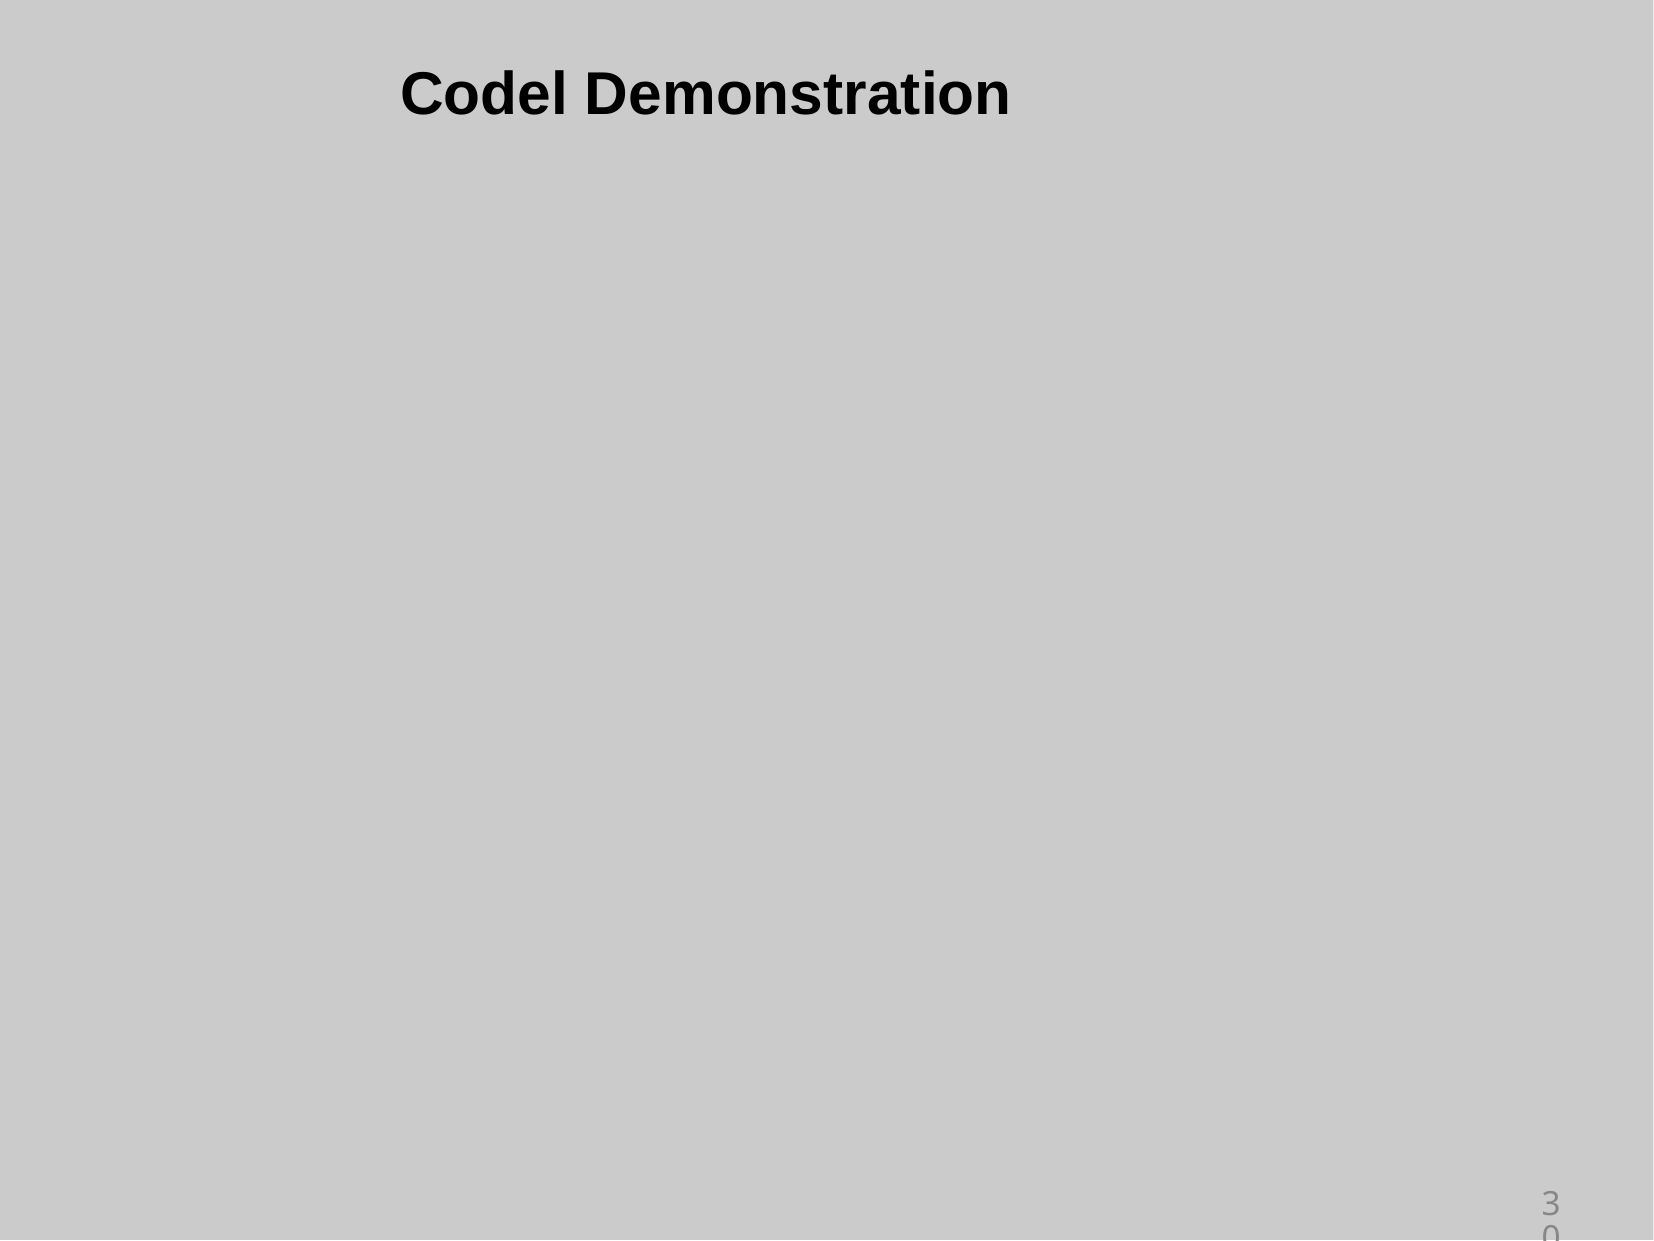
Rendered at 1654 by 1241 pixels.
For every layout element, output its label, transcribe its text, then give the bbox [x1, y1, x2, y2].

title Codel Demonstration [75, 38, 1338, 144]
